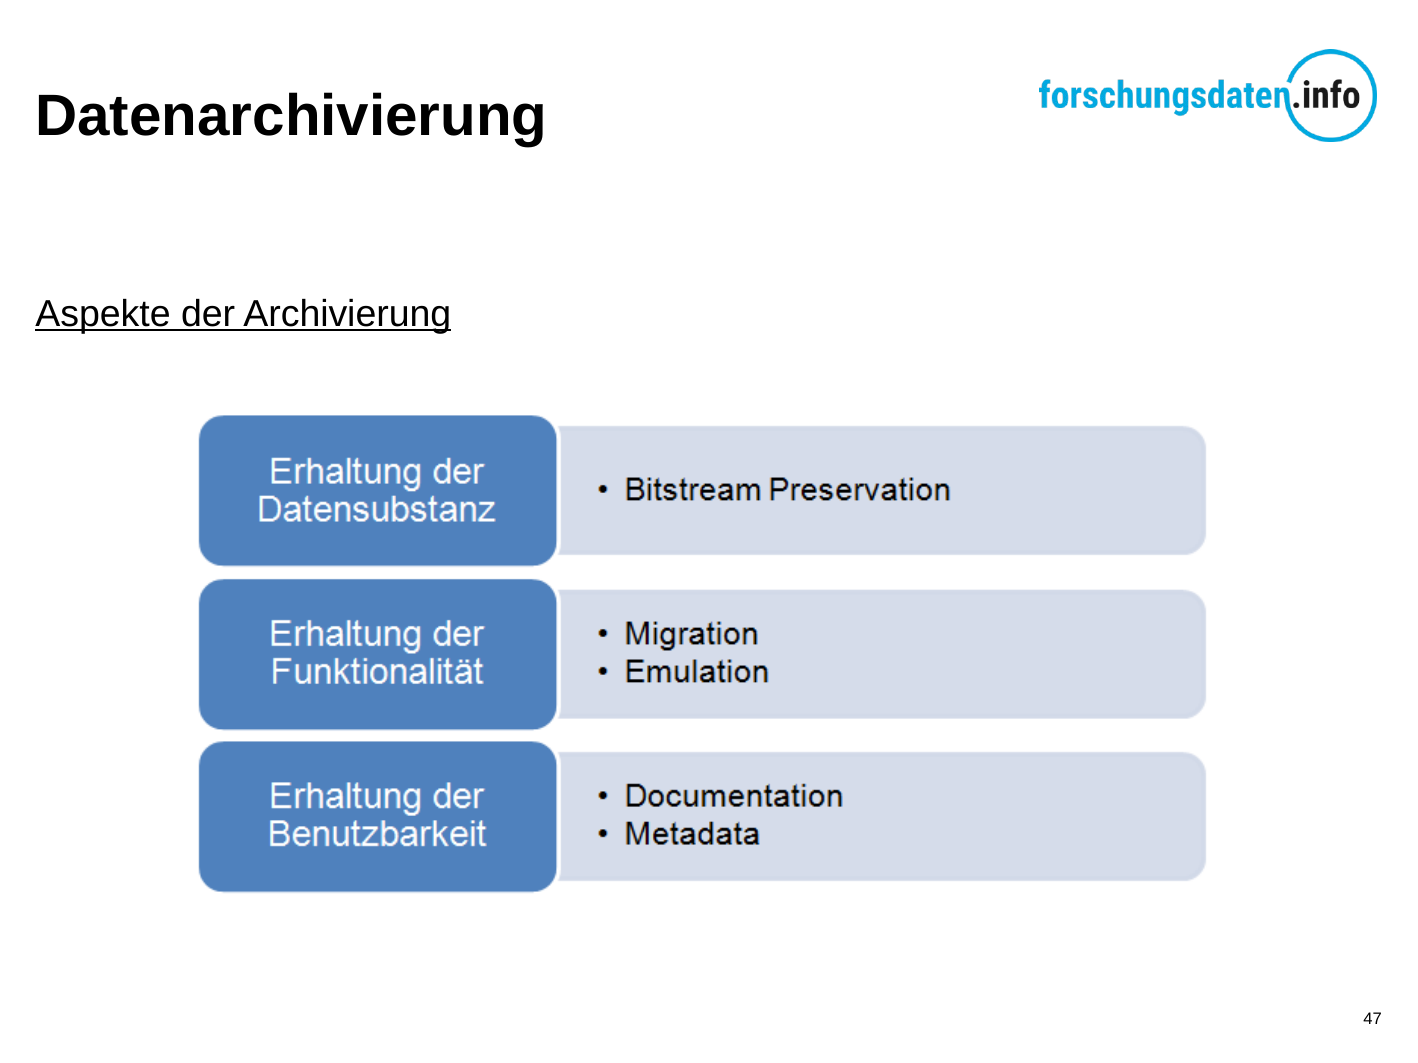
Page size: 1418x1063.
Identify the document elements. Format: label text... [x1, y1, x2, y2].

picture [1339, 49, 1377, 85]
title Datenarchivierung [35, 76, 1052, 254]
picture [1058, 93, 1062, 103]
picture [175, 402, 1235, 910]
list Aspekte der Archivierung [35, 289, 1382, 934]
picture [1342, 107, 1377, 142]
slide_number <Nummer> [1015, 1003, 1382, 1028]
picture [1039, 49, 1372, 142]
